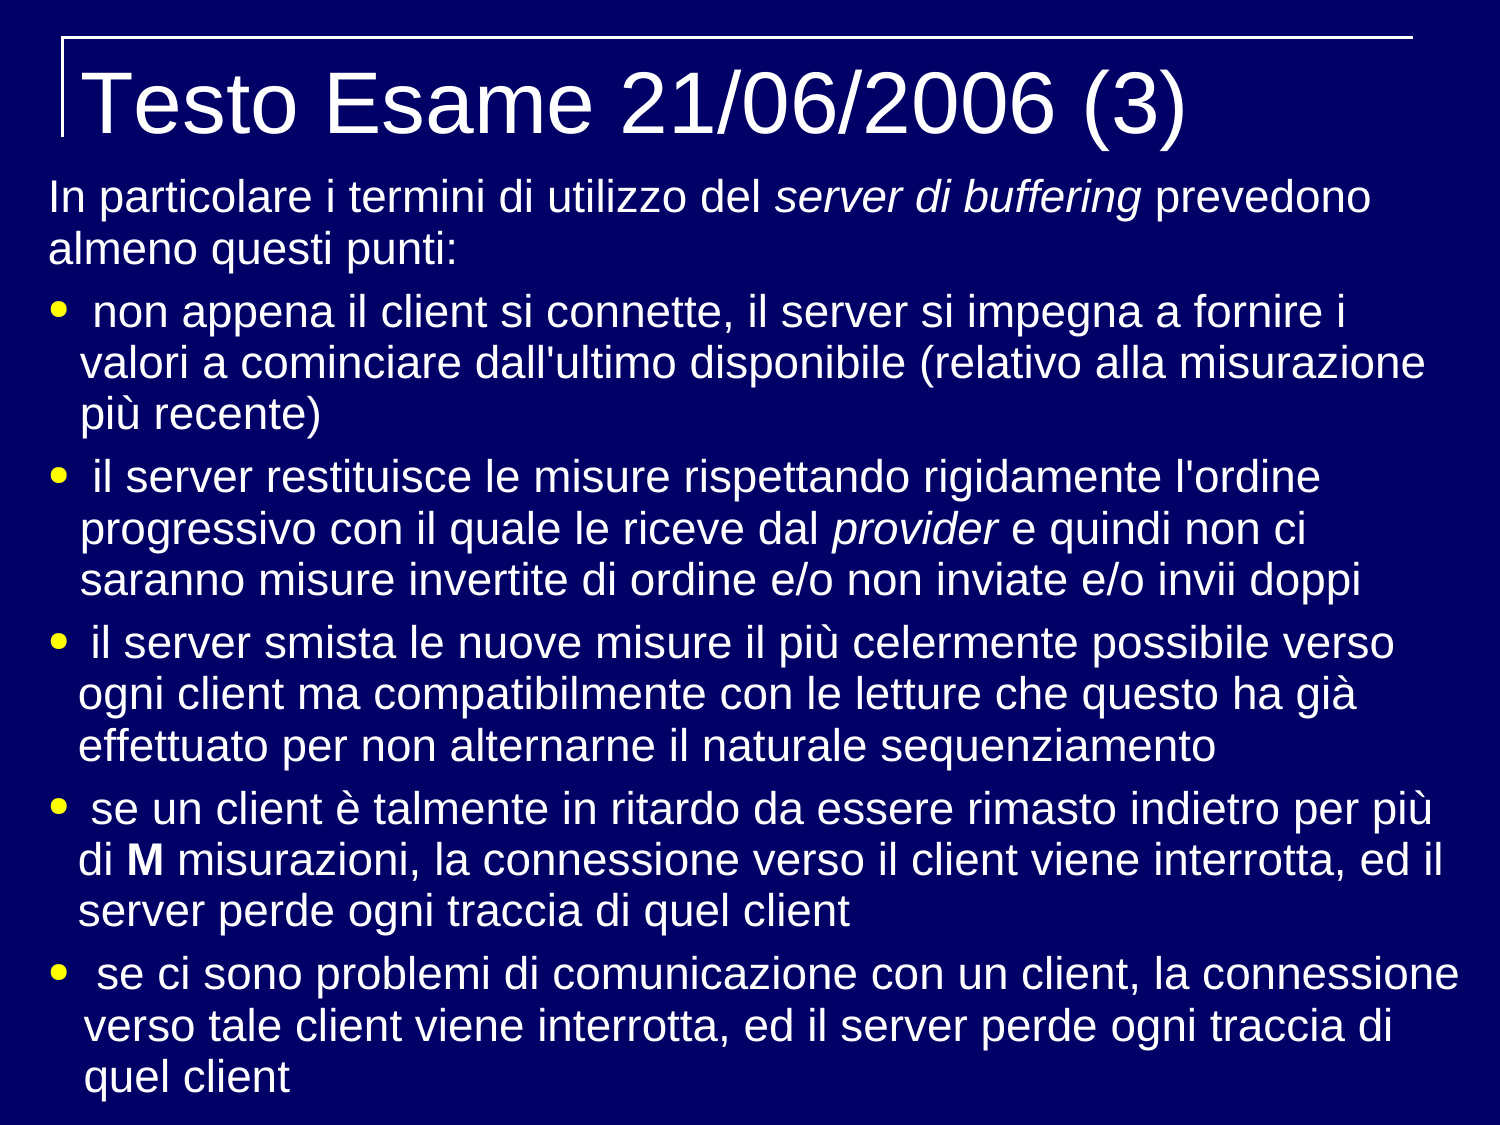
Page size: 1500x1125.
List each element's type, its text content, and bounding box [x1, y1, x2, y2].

text_box In particolare i termini di utilizzo del server di buffering prevedono almeno questi punti: non appena il client si connette, il server si impegna a fornire i valori a cominciare dall'ultimo disponibile (relativo alla misurazione più recente) il server restituisce le misure rispettando rigidamente l'ordine progressivo con il quale le riceve dal provider e quindi non ci saranno misure invertite di ordine e/o non inviate e/o invii doppi il server smista le nuove misure il più celermente possibile verso ogni client ma compatibilmente con le letture che questo ha già effettuato per non alternarne il naturale sequenziamento se un client è talmente in ritardo da essere rimasto indietro per più di M misurazioni, la connessione verso il client viene interrotta, ed il server perde ogni traccia di quel client se ci sono problemi di comunicazione con un client, la connessione verso tale client viene interrotta, ed il server perde ogni traccia di quel client [33, 164, 1481, 1110]
title Testo Esame 21/06/2006 (3) [65, 46, 1341, 164]
